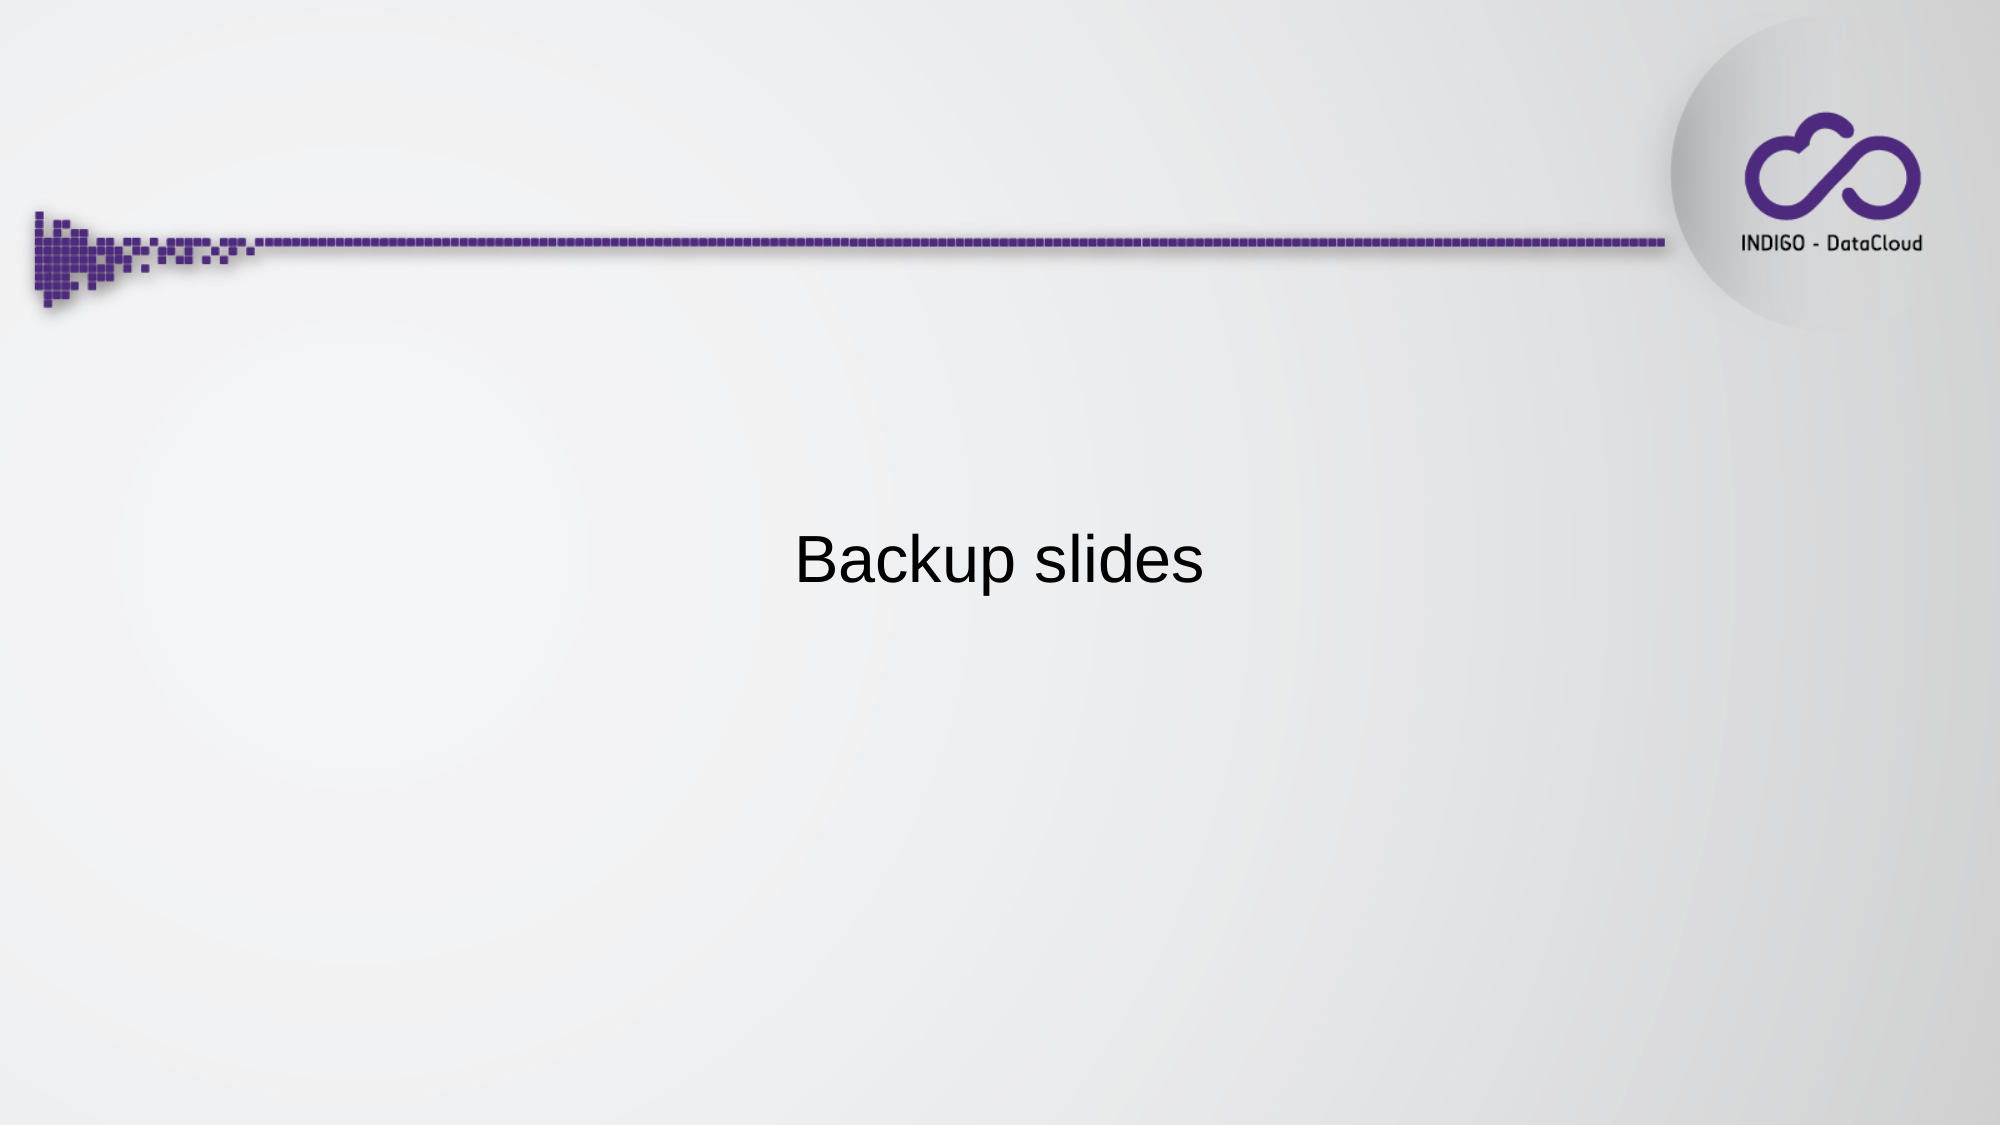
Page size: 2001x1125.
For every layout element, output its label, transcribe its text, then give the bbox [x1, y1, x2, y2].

subtitle Backup slides [137, 55, 1863, 1064]
picture [0, 0, 2000, 1125]
